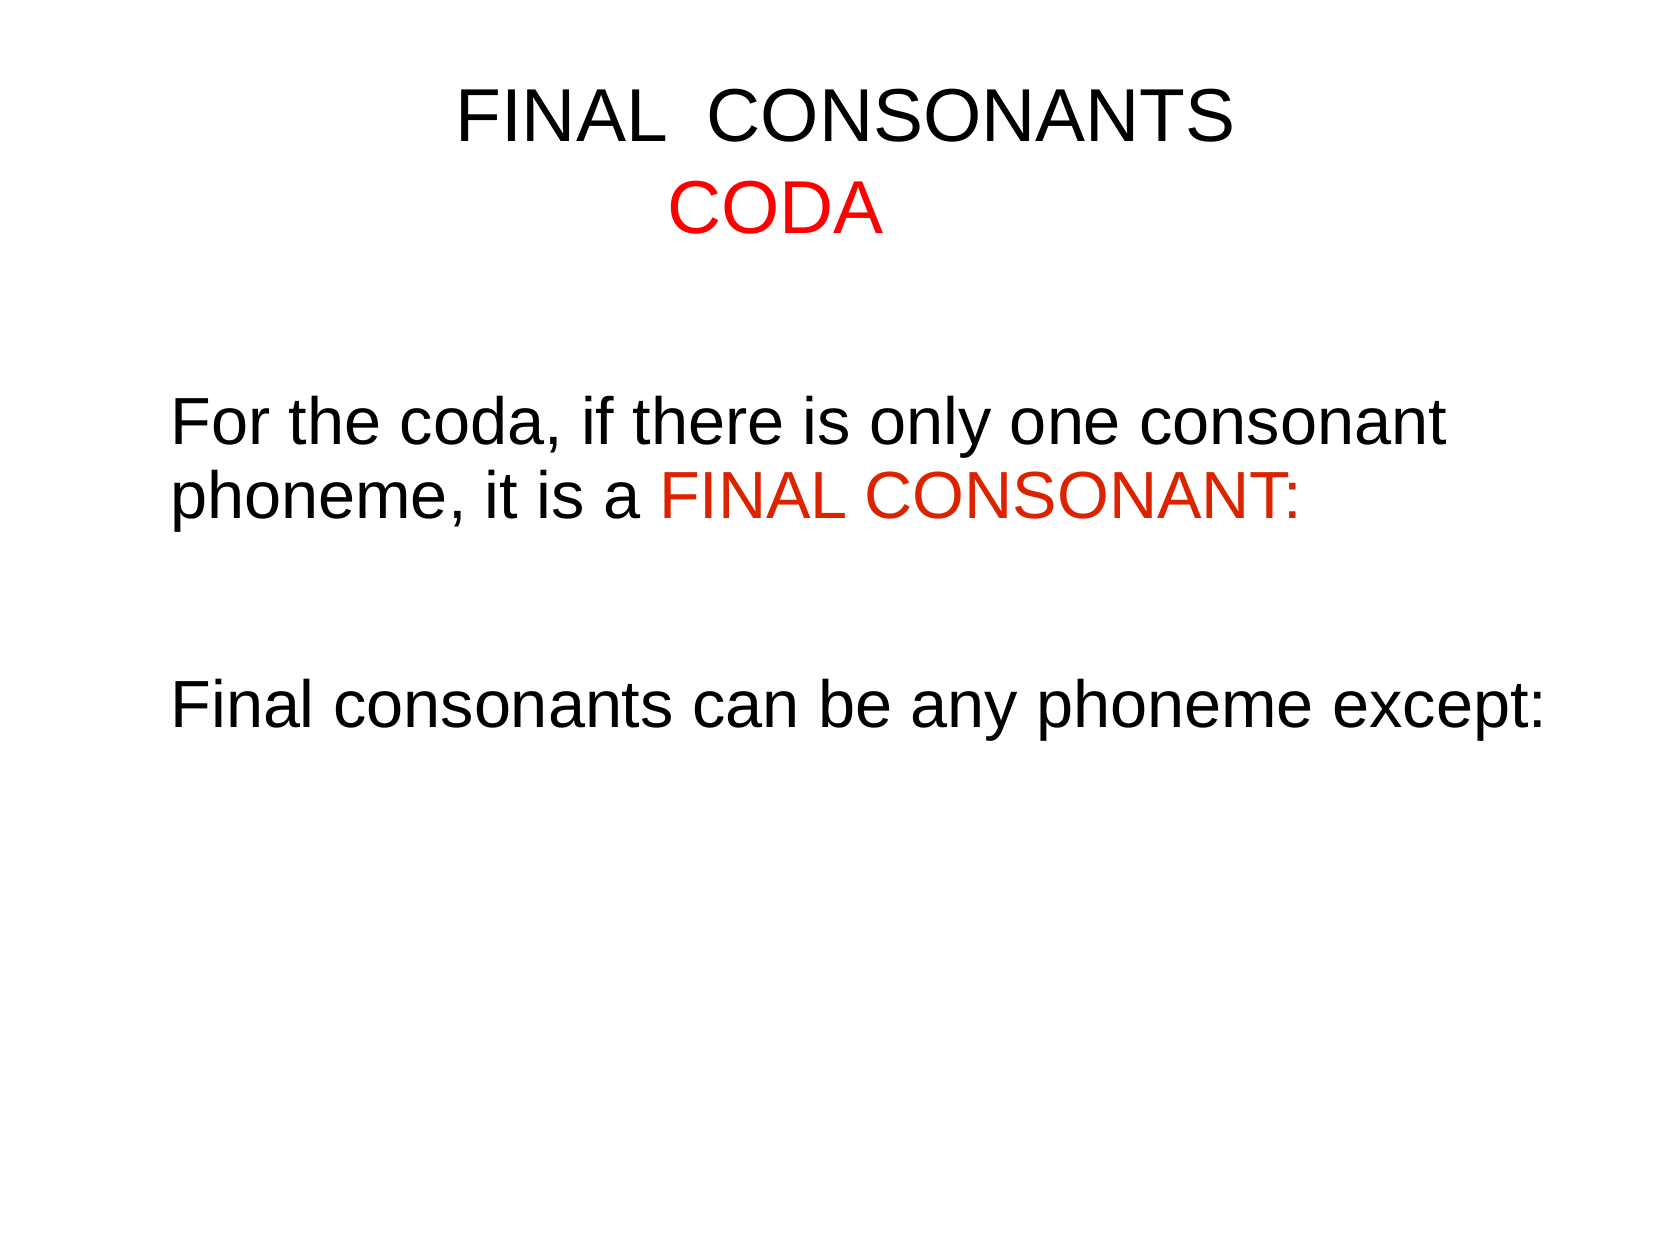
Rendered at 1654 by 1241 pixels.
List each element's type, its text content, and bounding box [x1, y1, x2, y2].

list CODA For the coda, if there is only one consonant phoneme, it is a FINAL CONSONANT: Final consonants can be any phoneme except: Type 2 examples: 'bets' /bets/ 'beds' /bedz/ 'backed' /bækt/ 'bagged' /bægd/ 'warmth' /wᴐ:mƟ/ [170, 165, 1654, 1241]
title FINAL CONSONANTS [101, 32, 1591, 198]
